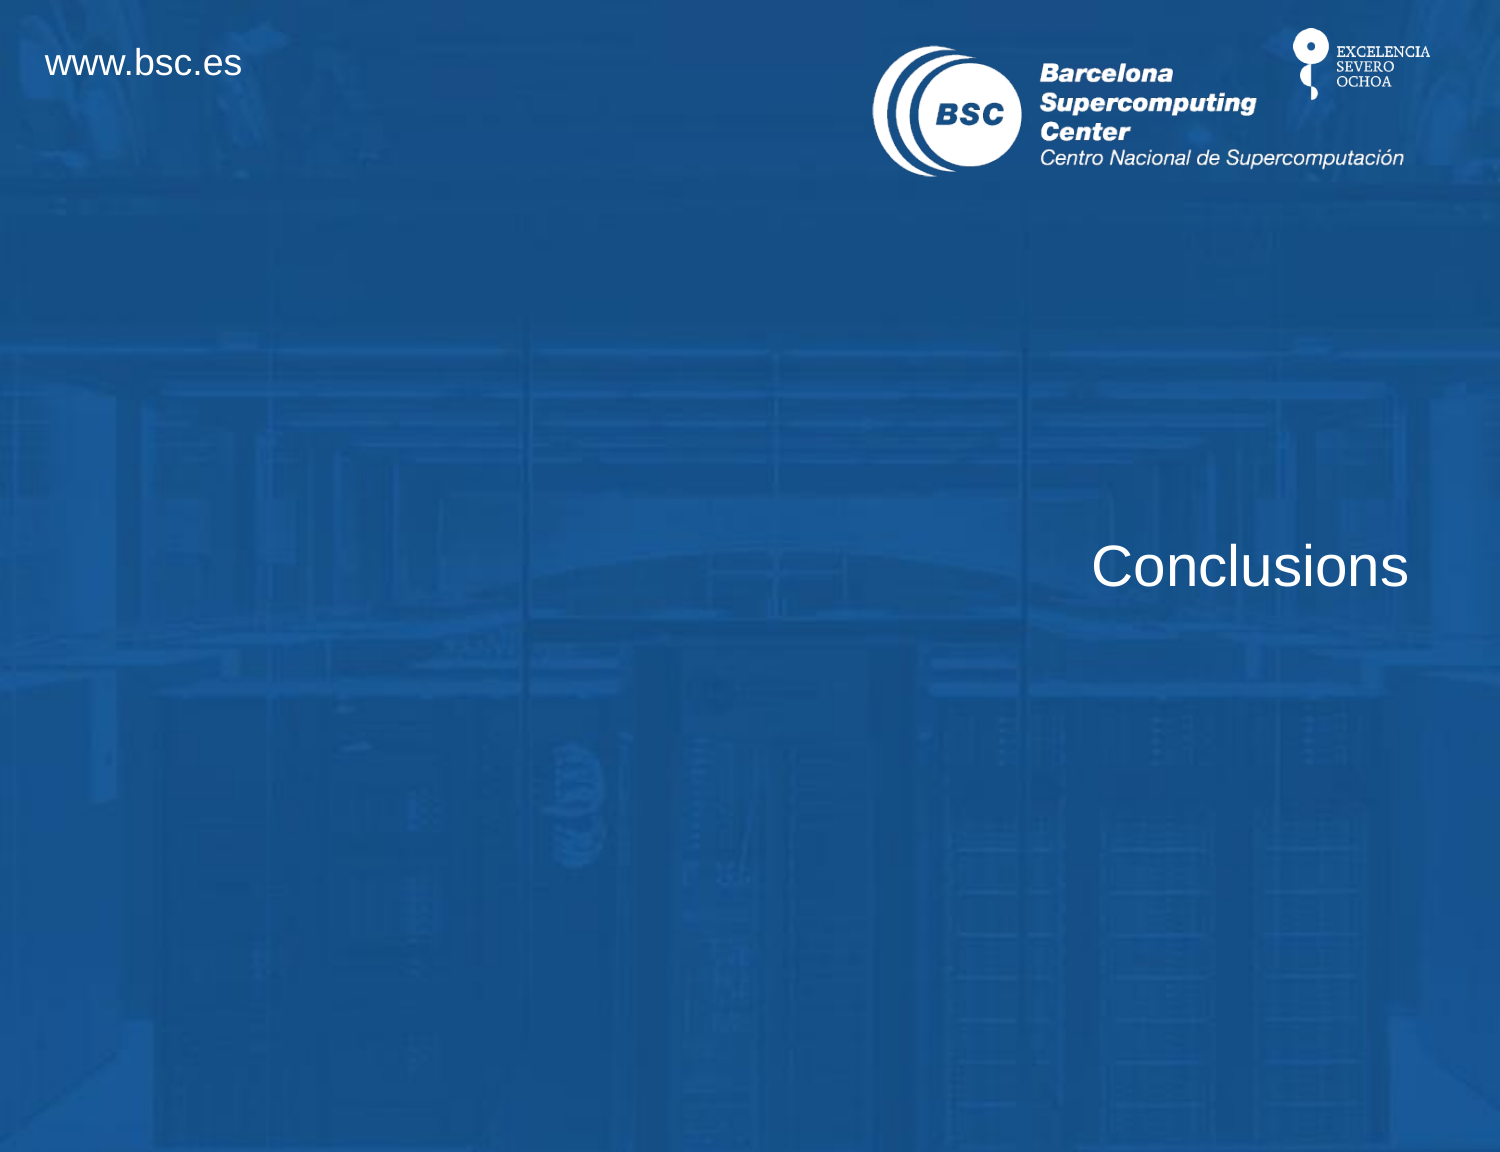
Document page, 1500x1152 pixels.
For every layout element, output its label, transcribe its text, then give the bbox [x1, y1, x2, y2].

picture [0, 0, 1500, 1152]
title Conclusions [75, 521, 1425, 631]
